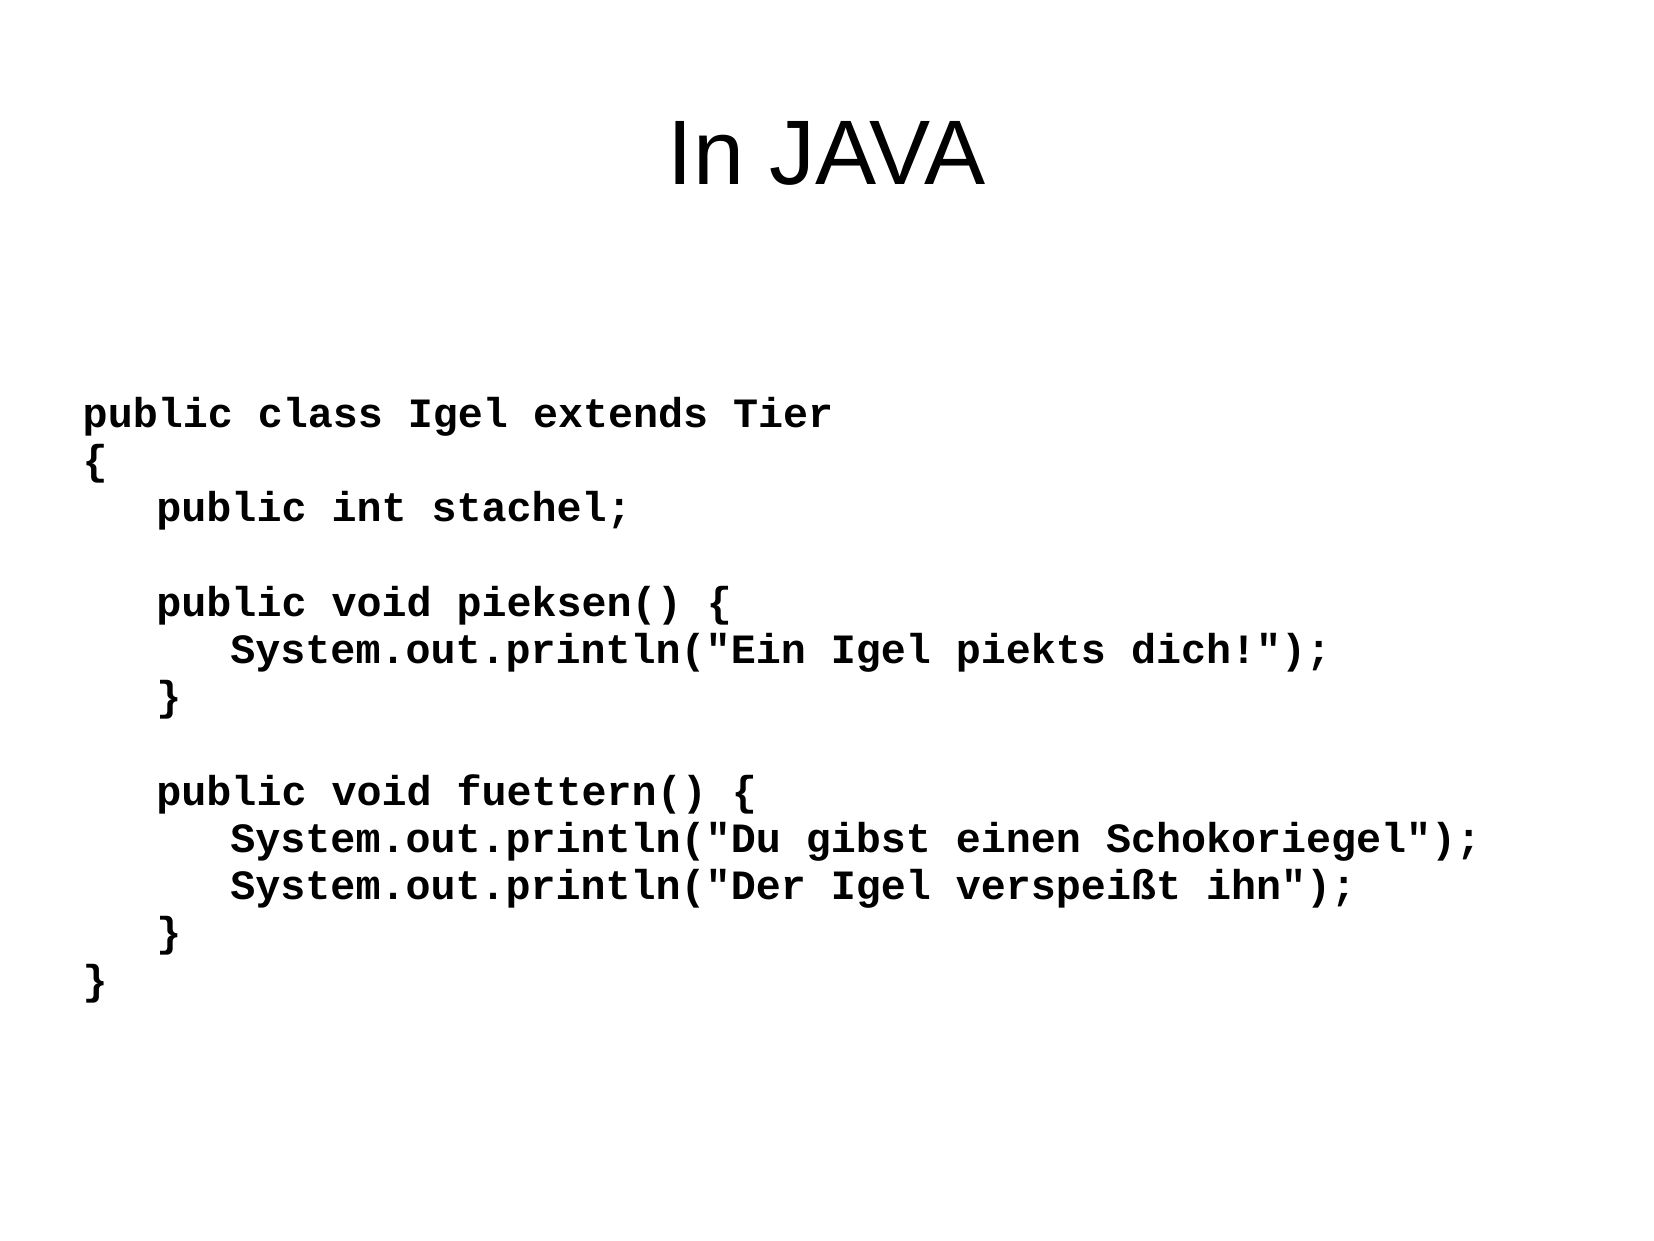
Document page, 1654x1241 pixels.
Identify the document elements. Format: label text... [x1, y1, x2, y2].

title In JAVA [82, 56, 1571, 250]
subtitle public class Igel extends Tier { public int stachel; public void pieksen() { System.out.println("Ein Igel piekts dich!"); } public void fuettern() { System.out.println("Du gibst einen Schokoriegel"); System.out.println("Der Igel verspeißt ihn"); } } [82, 297, 1571, 1102]
